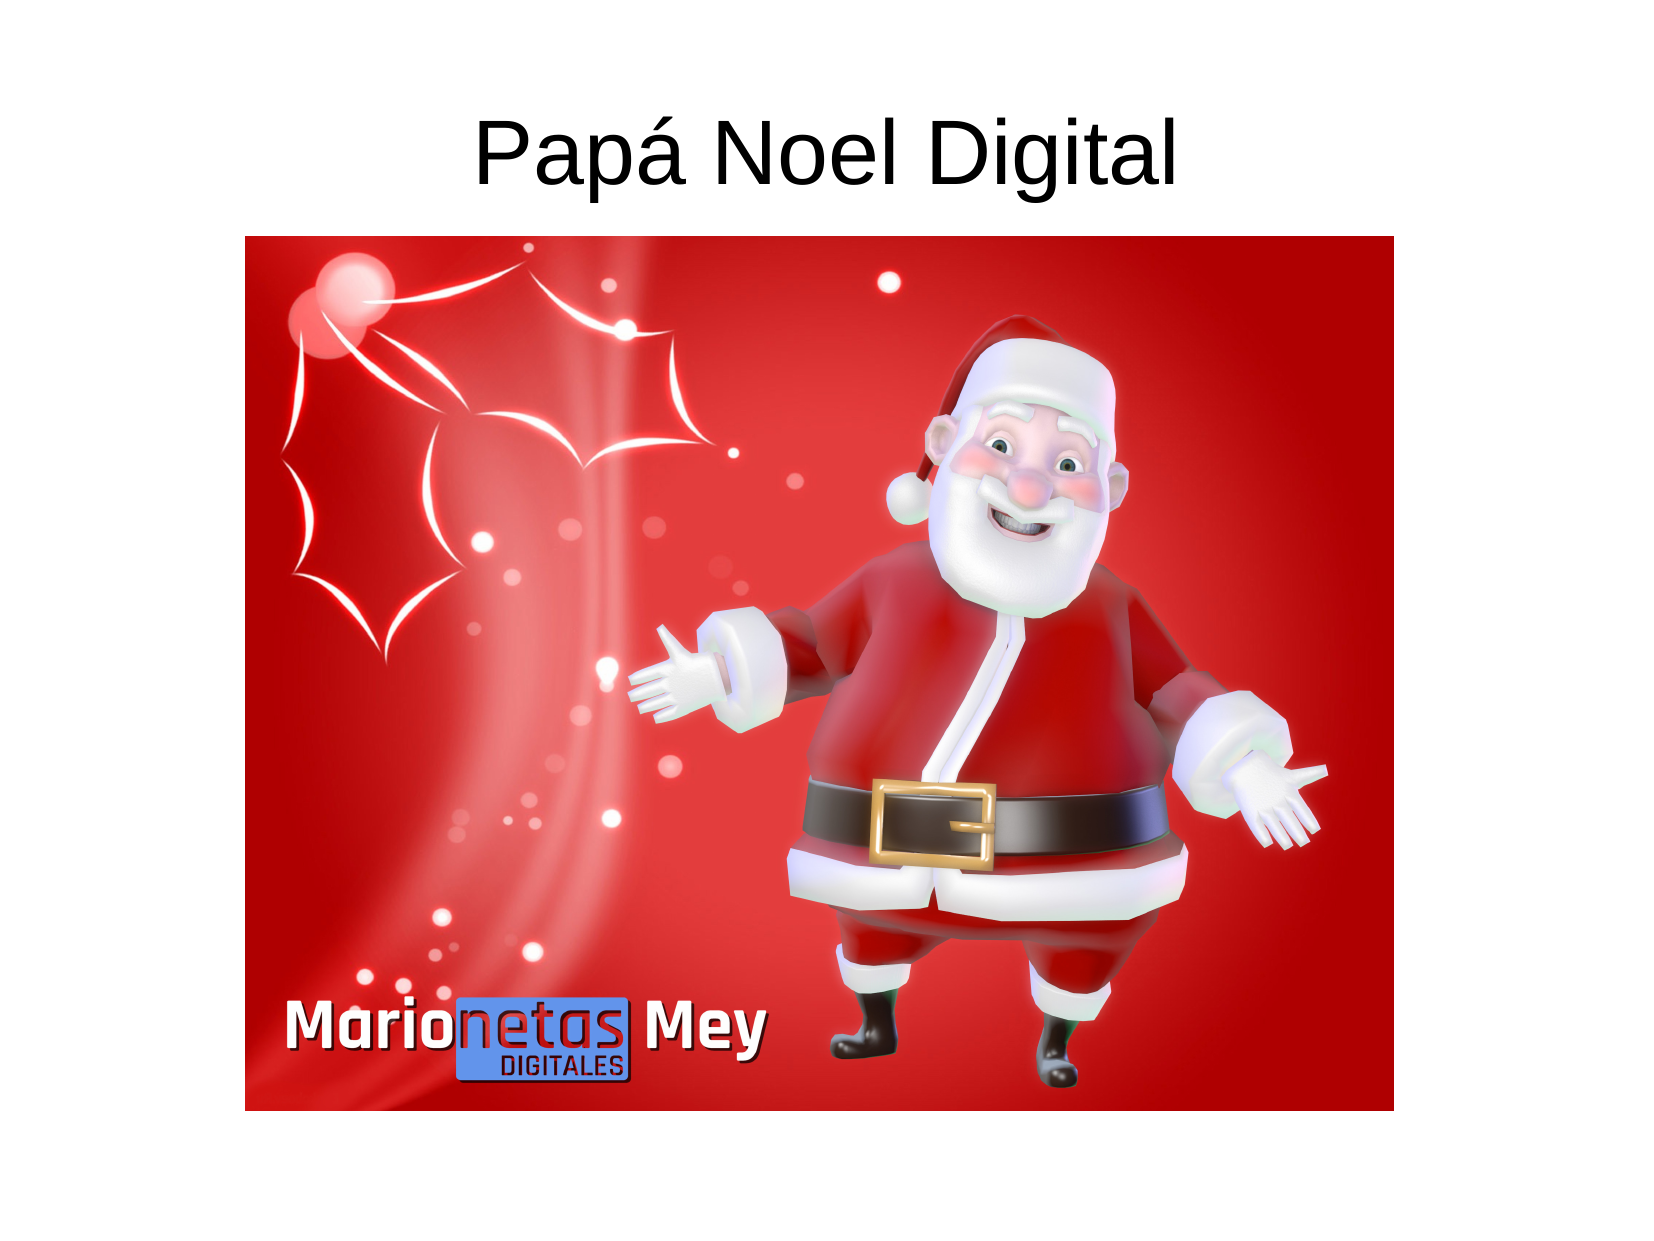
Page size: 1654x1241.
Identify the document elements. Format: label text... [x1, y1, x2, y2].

title Papá Noel Digital [82, 49, 1571, 257]
picture [245, 236, 1394, 1111]
